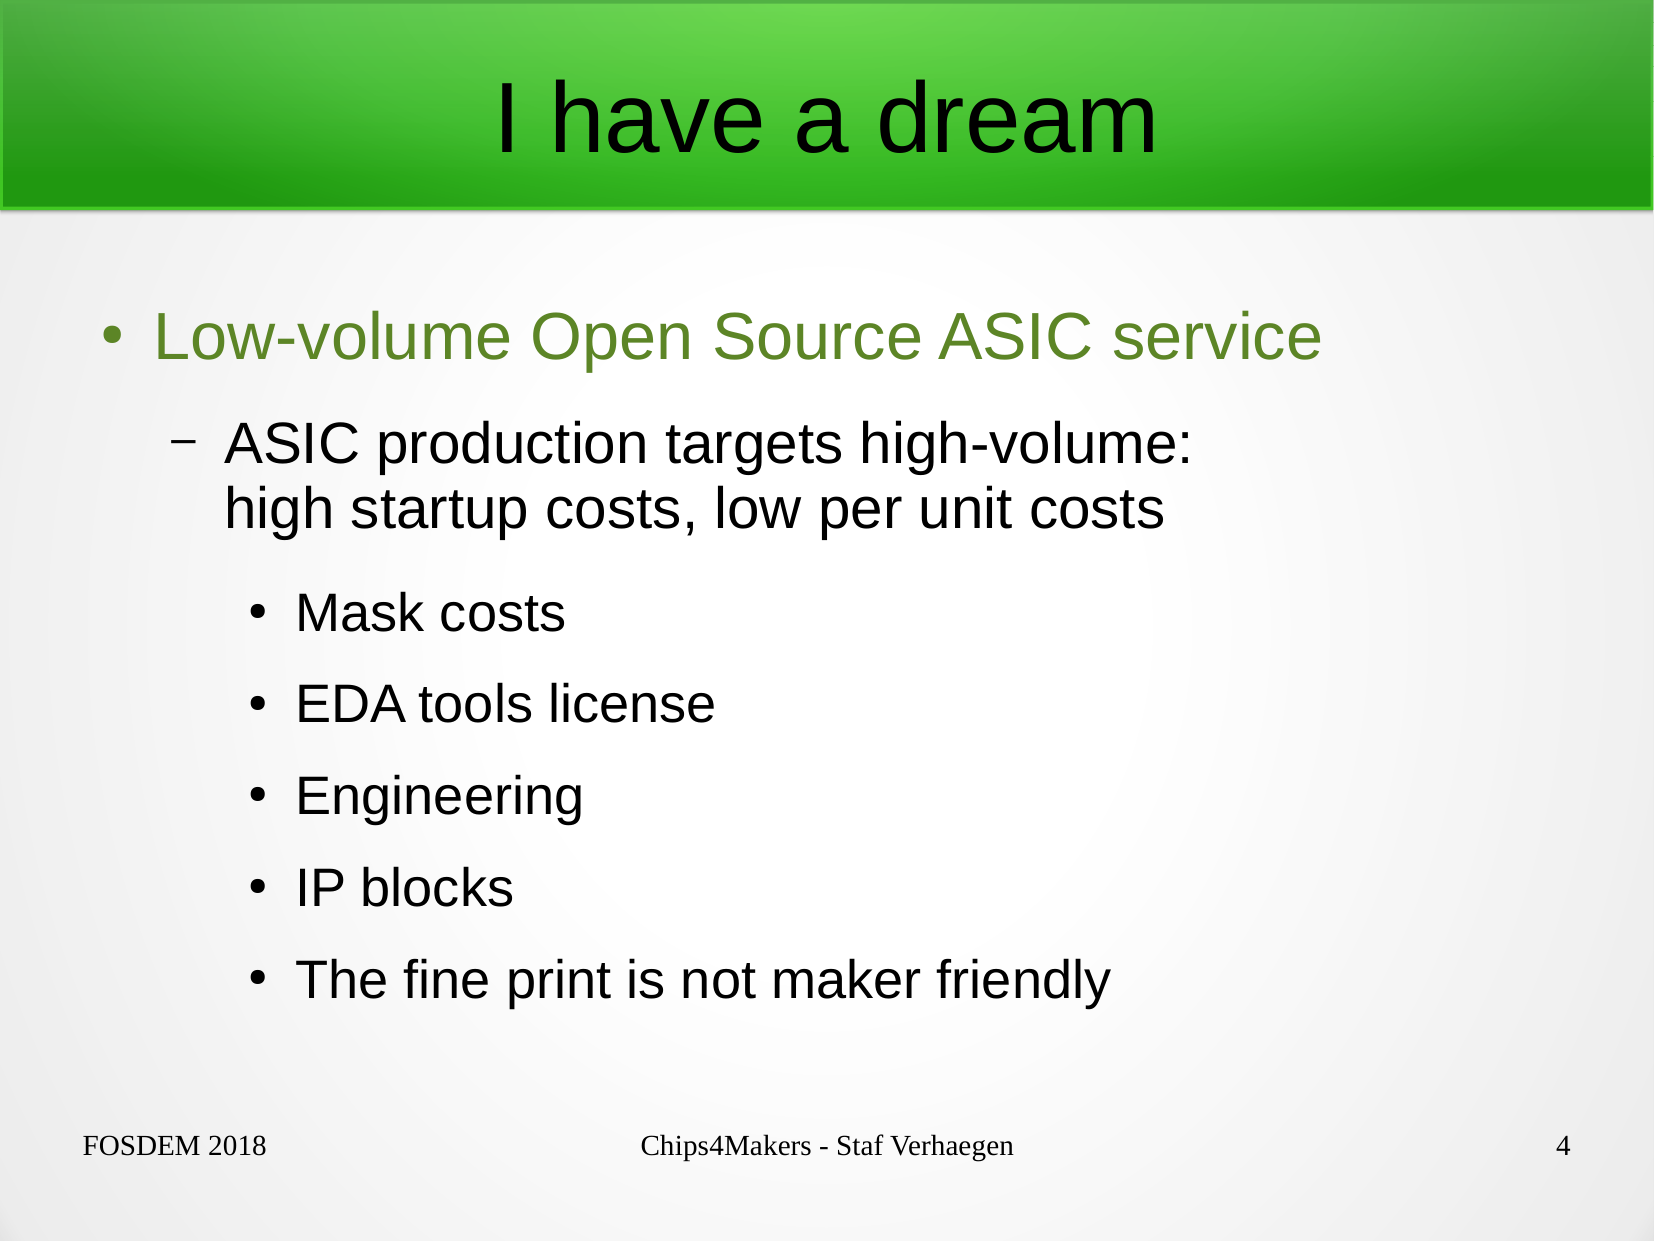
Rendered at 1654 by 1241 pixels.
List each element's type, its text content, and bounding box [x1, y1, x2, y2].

title I have a dream [82, 47, 1571, 189]
list Low-volume Open Source ASIC service ASIC production targets high-volume: high startup costs, low per unit costs Mask costs EDA tools license Engineering IP blocks The fine print is not maker friendly [82, 299, 1571, 1193]
